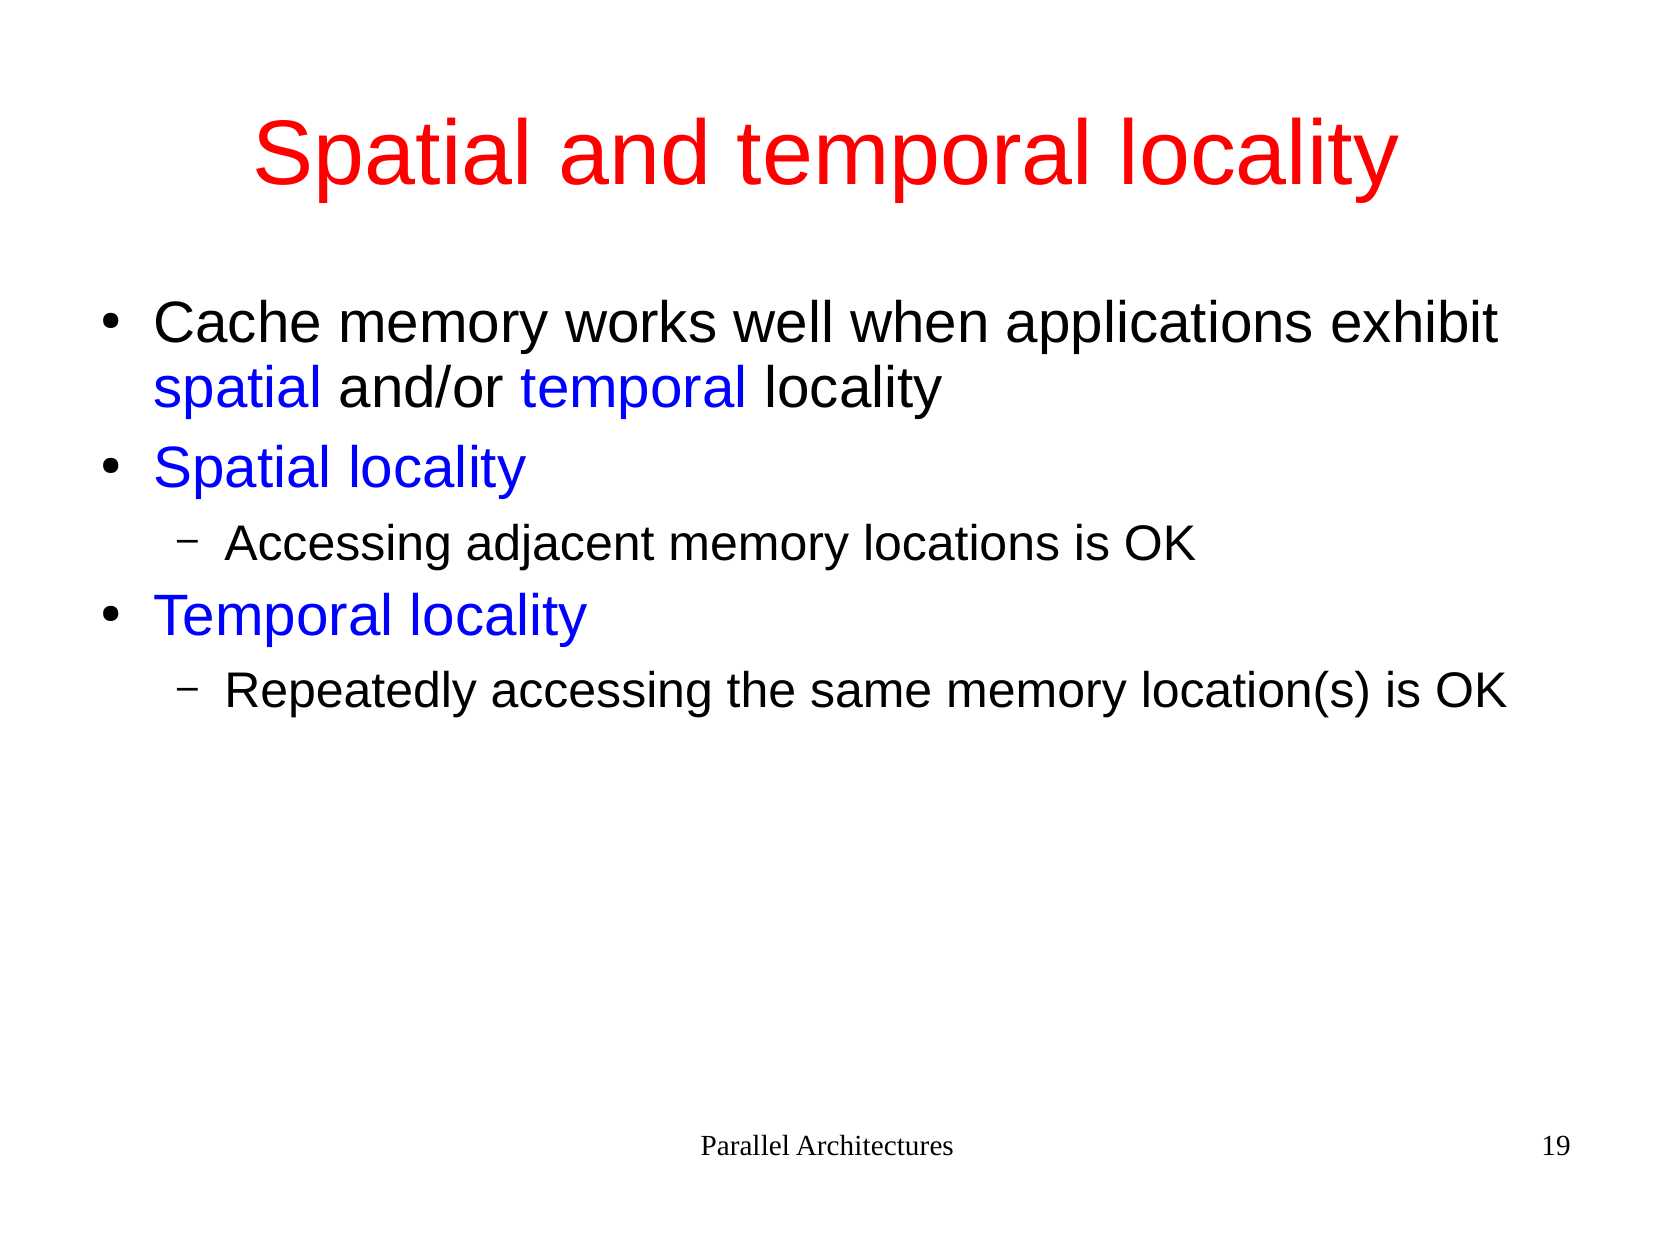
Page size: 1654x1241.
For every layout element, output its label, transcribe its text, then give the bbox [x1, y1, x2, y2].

list Cache memory works well when applications exhibit spatial and/or temporal locality Spatial locality Accessing adjacent memory locations is OK Temporal locality Repeatedly accessing the same memory location(s) is OK [82, 290, 1571, 1109]
title Spatial and temporal locality [82, 49, 1571, 257]
